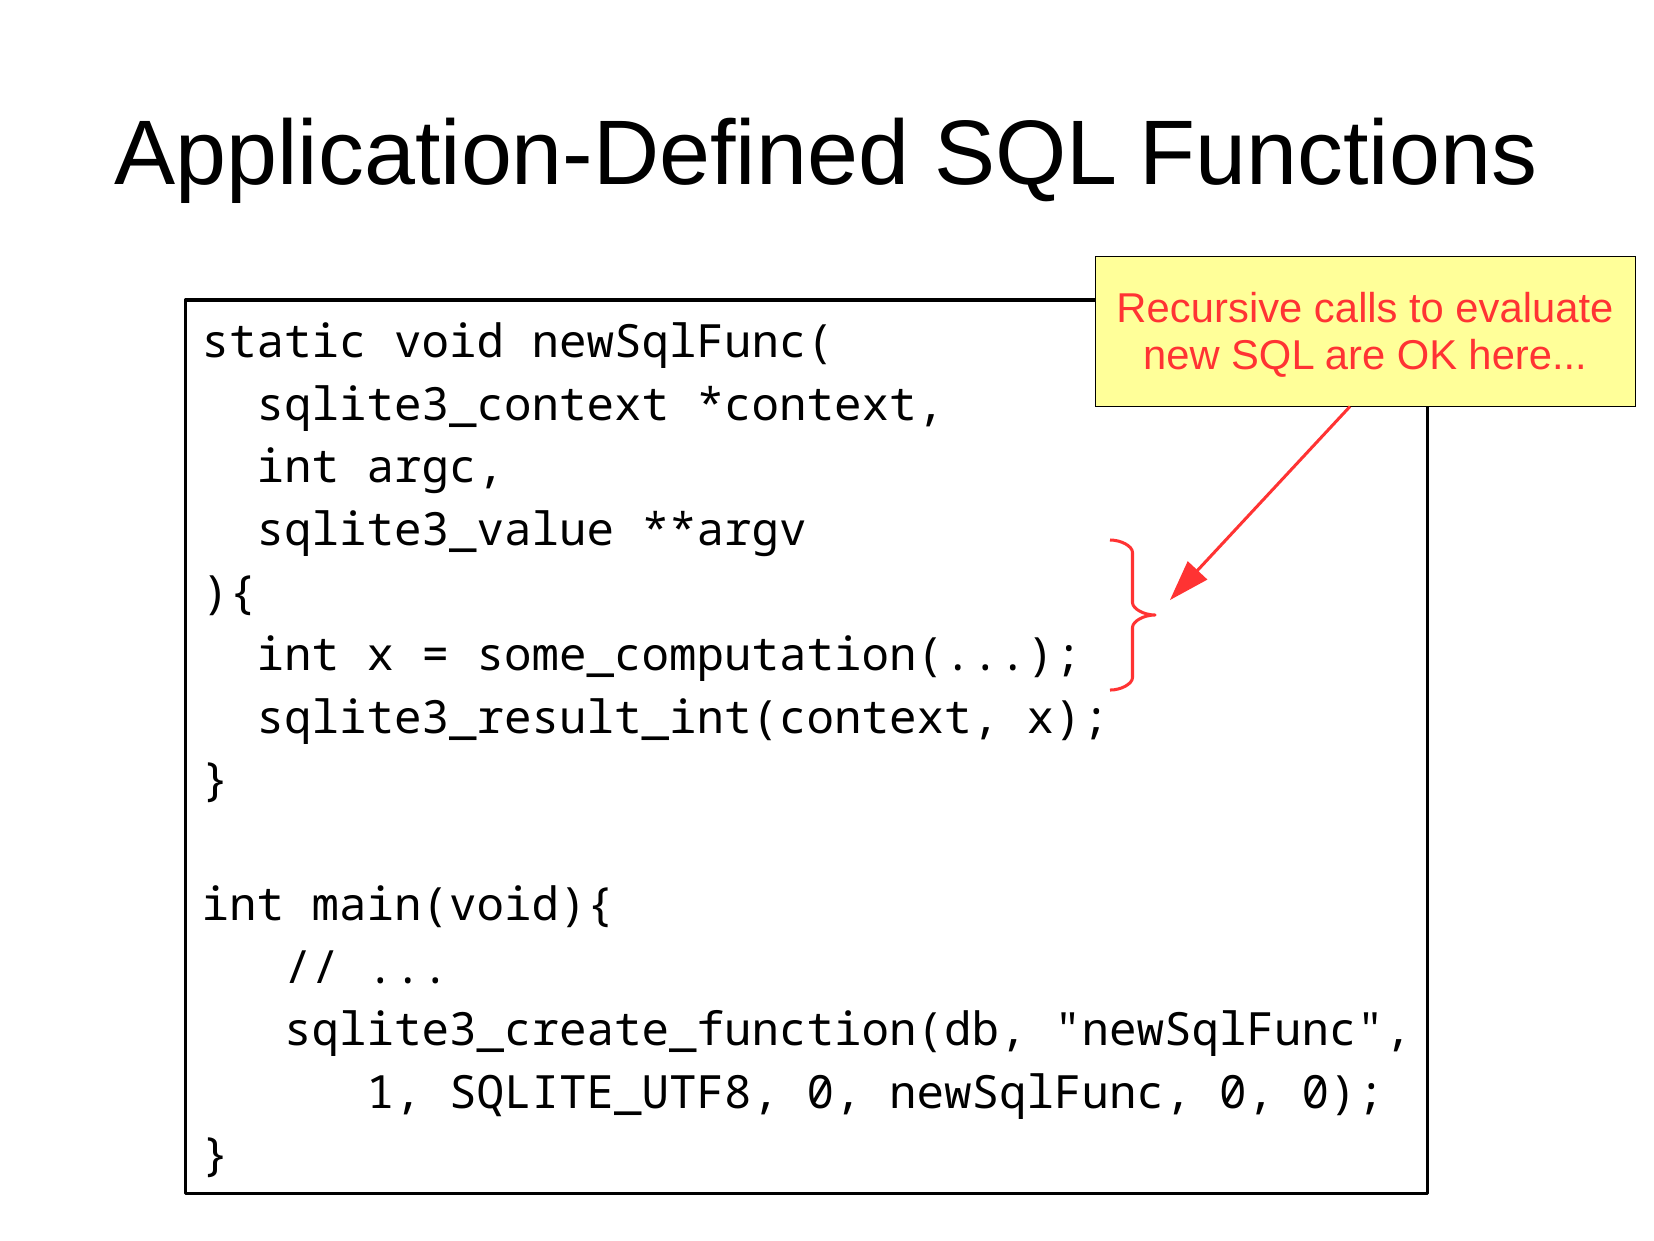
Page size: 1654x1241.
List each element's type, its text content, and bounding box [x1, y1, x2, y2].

text_box static void newSqlFunc( sqlite3_context *context, int argc, sqlite3_value **argv ){ int x = some_computation(...); sqlite3_result_int(context, x); } int main(void){ // ... sqlite3_create_function(db, "newSqlFunc", 1, SQLITE_UTF8, 0, newSqlFunc, 0, 0); } [185, 300, 1428, 959]
title Application-Defined SQL Functions [82, 49, 1571, 257]
text_box Recursive calls to evaluate new SQL are OK here... [1095, 256, 1636, 407]
